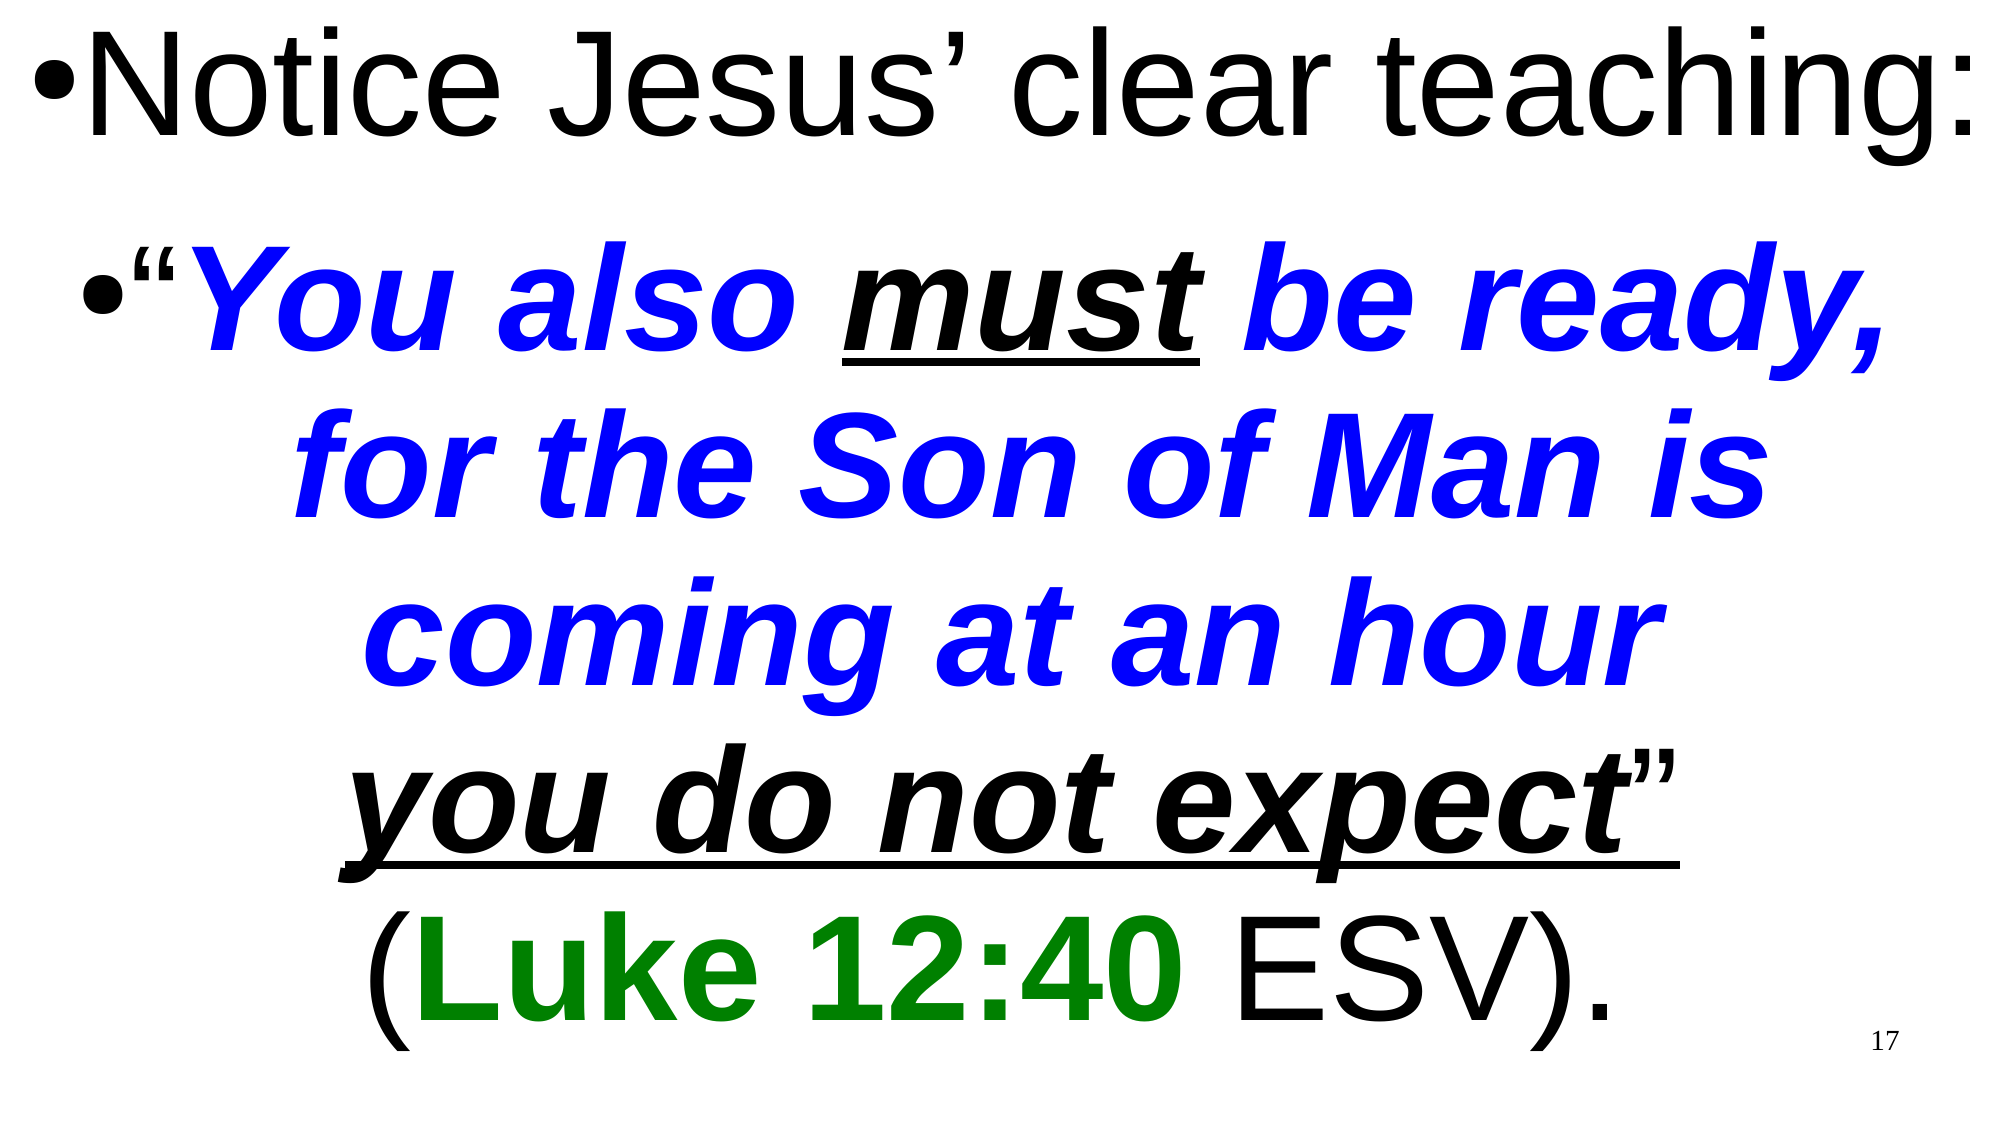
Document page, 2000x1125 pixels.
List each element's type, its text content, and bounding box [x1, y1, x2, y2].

list Notice Jesus’ clear teaching: “You also must be ready, for the Son of Man is coming at an hour you do not expect” (Luke 12:40 ESV). [0, 0, 1996, 1123]
